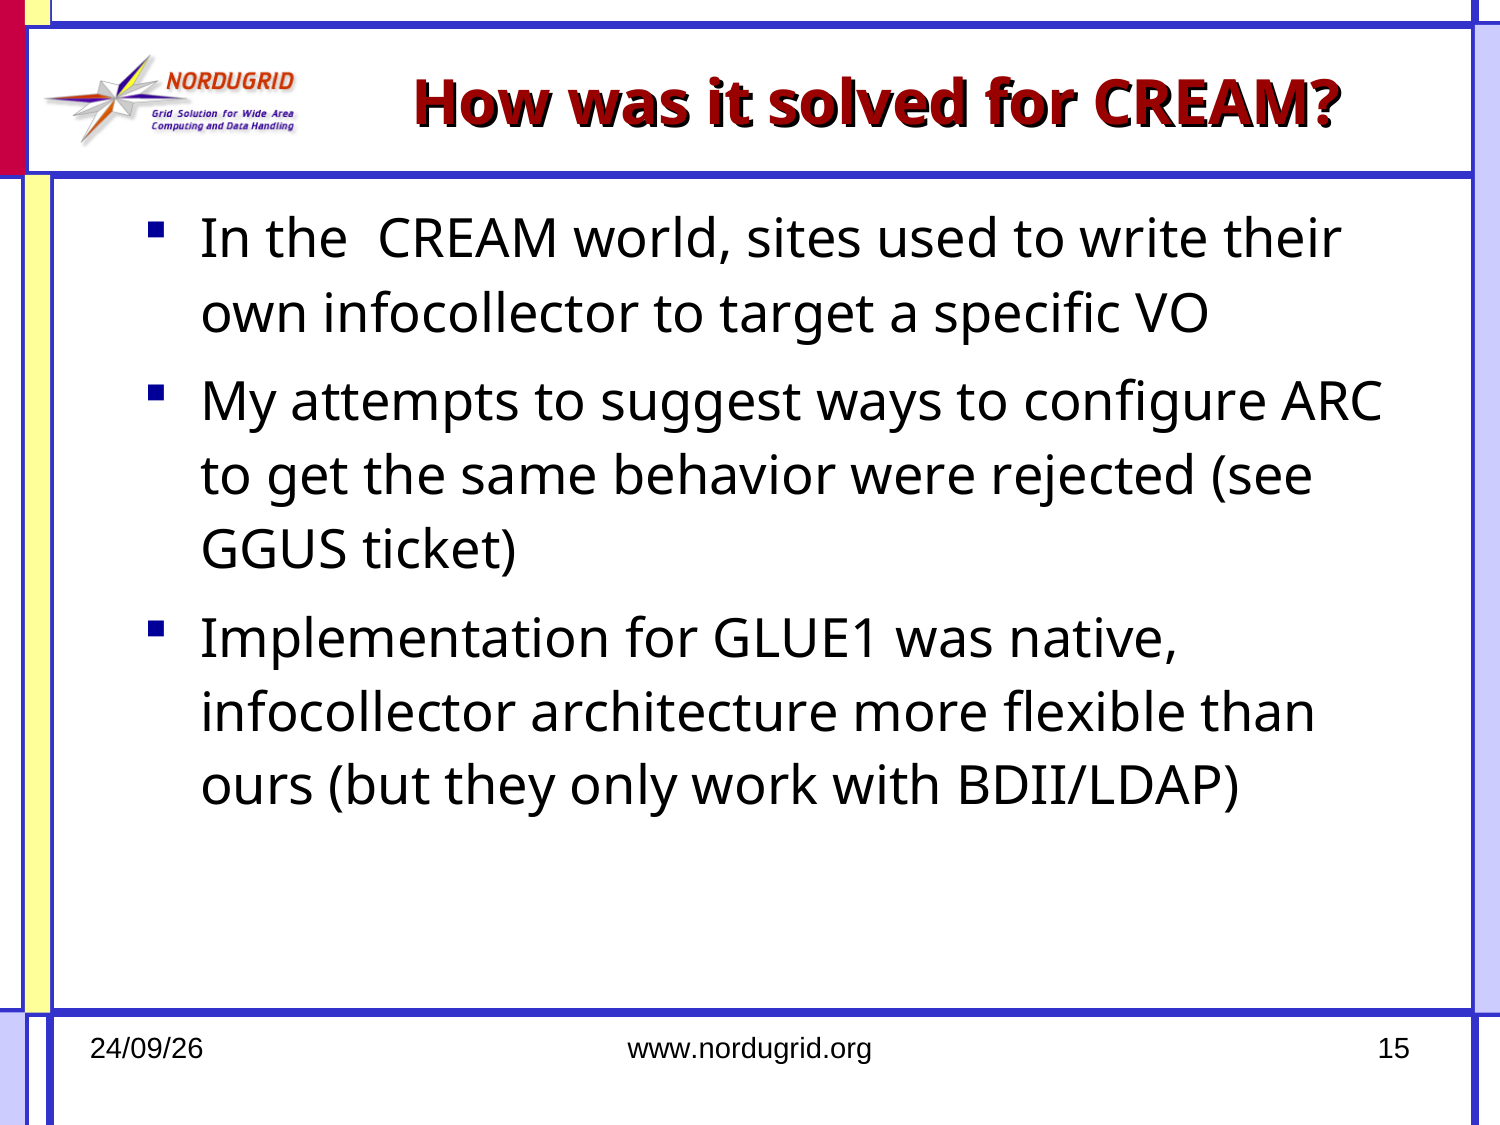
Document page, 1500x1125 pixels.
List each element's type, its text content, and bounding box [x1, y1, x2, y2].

title How was it solved for CREAM? [324, 17, 1428, 183]
picture [40, 49, 301, 148]
list In the CREAM world, sites used to write their own infocollector to target a specific VO My attempts to suggest ways to configure ARC to get the same behavior were rejected (see GGUS ticket) Implementation for GLUE1 was native, infocollector architecture more flexible than ours (but they only work with BDII/LDAP) [87, 200, 1426, 1125]
